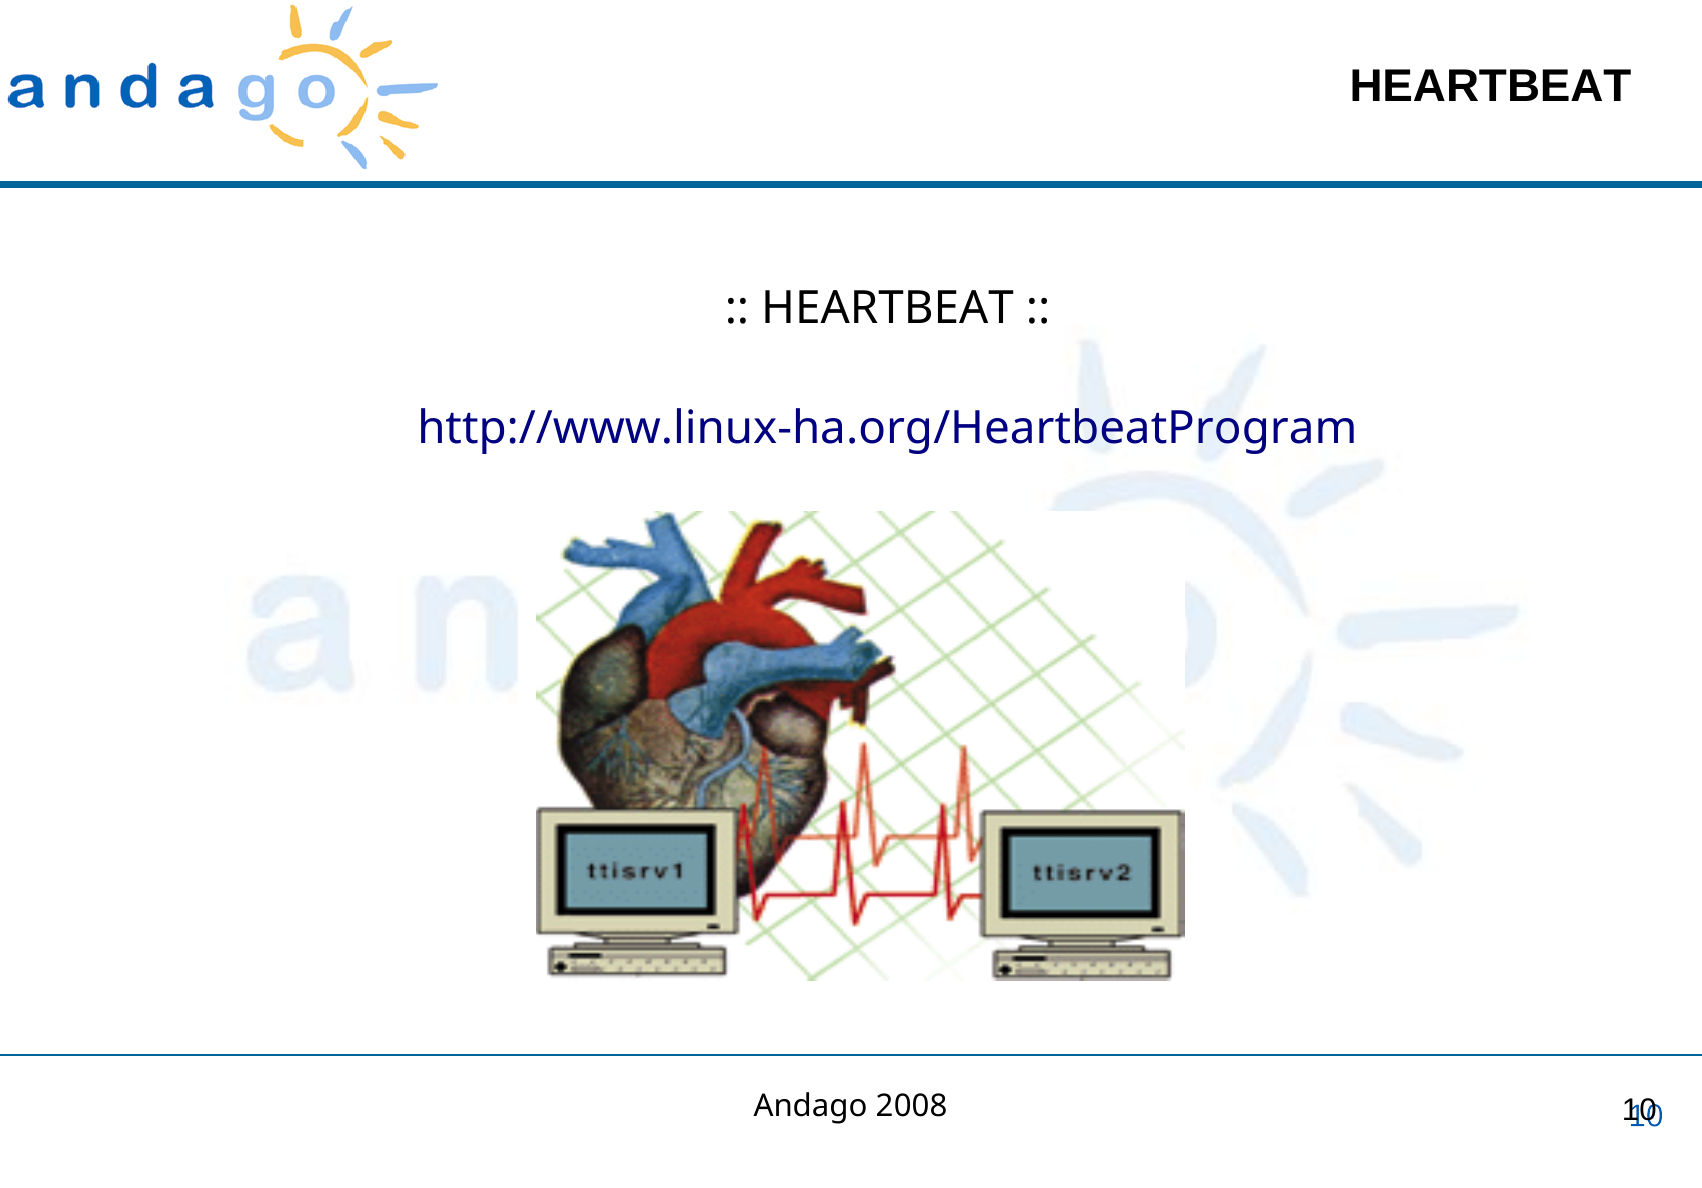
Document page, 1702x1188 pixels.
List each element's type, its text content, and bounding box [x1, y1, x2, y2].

title HEARTBEAT [255, 0, 1702, 188]
picture [224, 511, 1538, 981]
subtitle :: HEARTBEAT :: http://www.linux-ha.org/HeartbeatProgram [123, 201, 1570, 898]
picture [0, 0, 255, 175]
